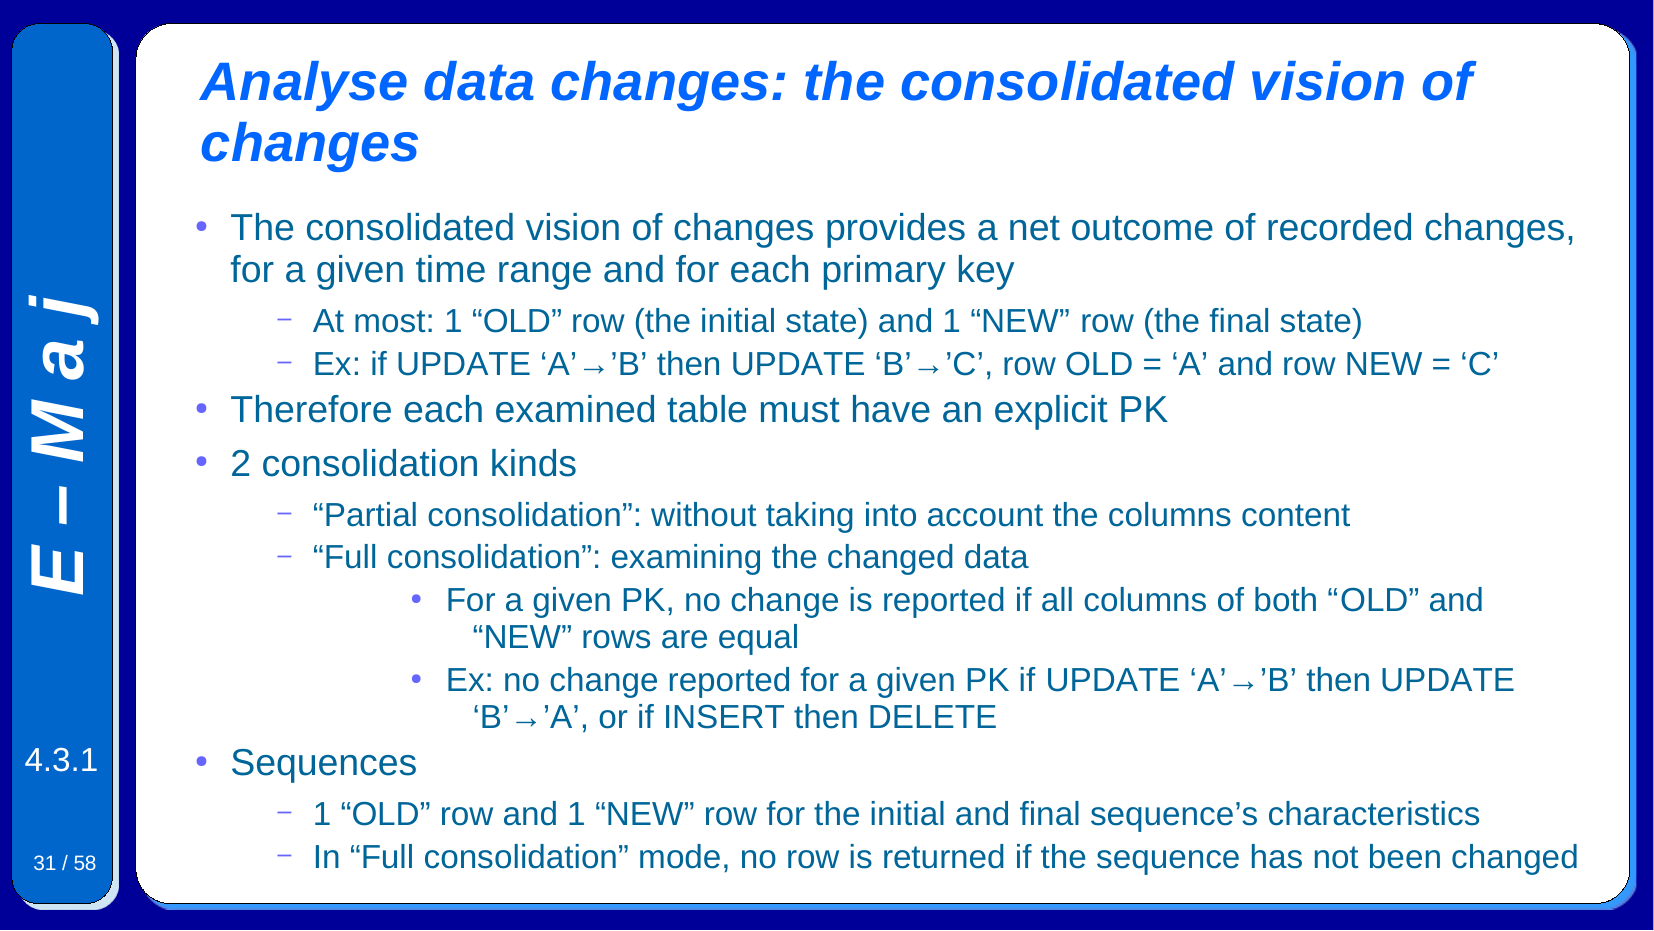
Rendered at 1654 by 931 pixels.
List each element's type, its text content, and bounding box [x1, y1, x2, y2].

list The consolidated vision of changes provides a net outcome of recorded changes, for a given time range and for each primary key At most: 1 “OLD” row (the initial state) and 1 “NEW” row (the final state) Ex: if UPDATE ‘A’→’B’ then UPDATE ‘B’→’C’, row OLD = ‘A’ and row NEW = ‘C’ Therefore each examined table must have an explicit PK 2 consolidation kinds “Partial consolidation”: without taking into account the columns content “Full consolidation”: examining the changed data For a given PK, no change is reported if all columns of both “OLD” and “NEW” rows are equal Ex: no change reported for a given PK if UPDATE ‘A’→’B’ then UPDATE ‘B’→’A’, or if INSERT then DELETE Sequences 1 “OLD” row and 1 “NEW” row for the initial and final sequence’s characteristics In “Full consolidation” mode, no row is returned if the sequence has not been changed [177, 206, 1587, 876]
title Analyse data changes: the consolidated vision of changes [200, 34, 1575, 191]
